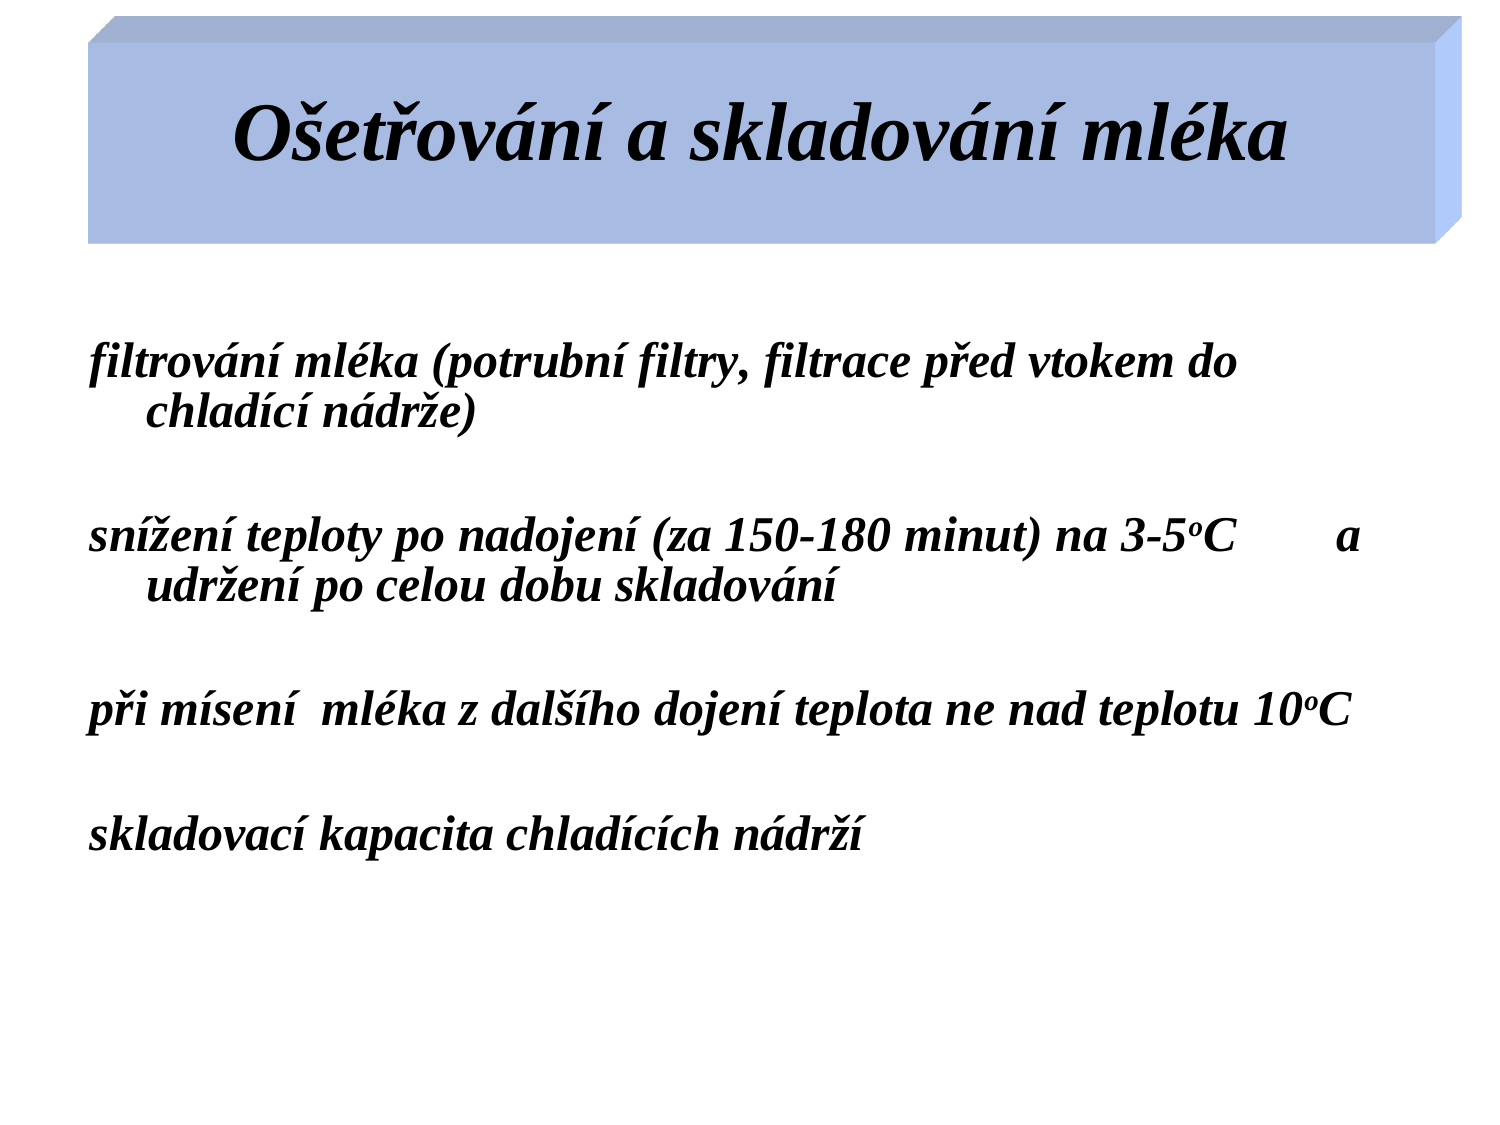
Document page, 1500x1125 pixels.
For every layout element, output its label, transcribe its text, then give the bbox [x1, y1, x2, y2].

text_box [88, 16, 1461, 243]
title Ošetřování a skladování mléka [123, 24, 1399, 241]
list filtrování mléka (potrubní filtry, filtrace před vtokem do chladící nádrže) snížení teploty po nadojení (za 150-180 minut) na 3-5oC a udržení po celou dobu skladování při mísení mléka z dalšího dojení teplota ne nad teplotu 10oC skladovací kapacita chladících nádrží [75, 262, 1426, 1063]
